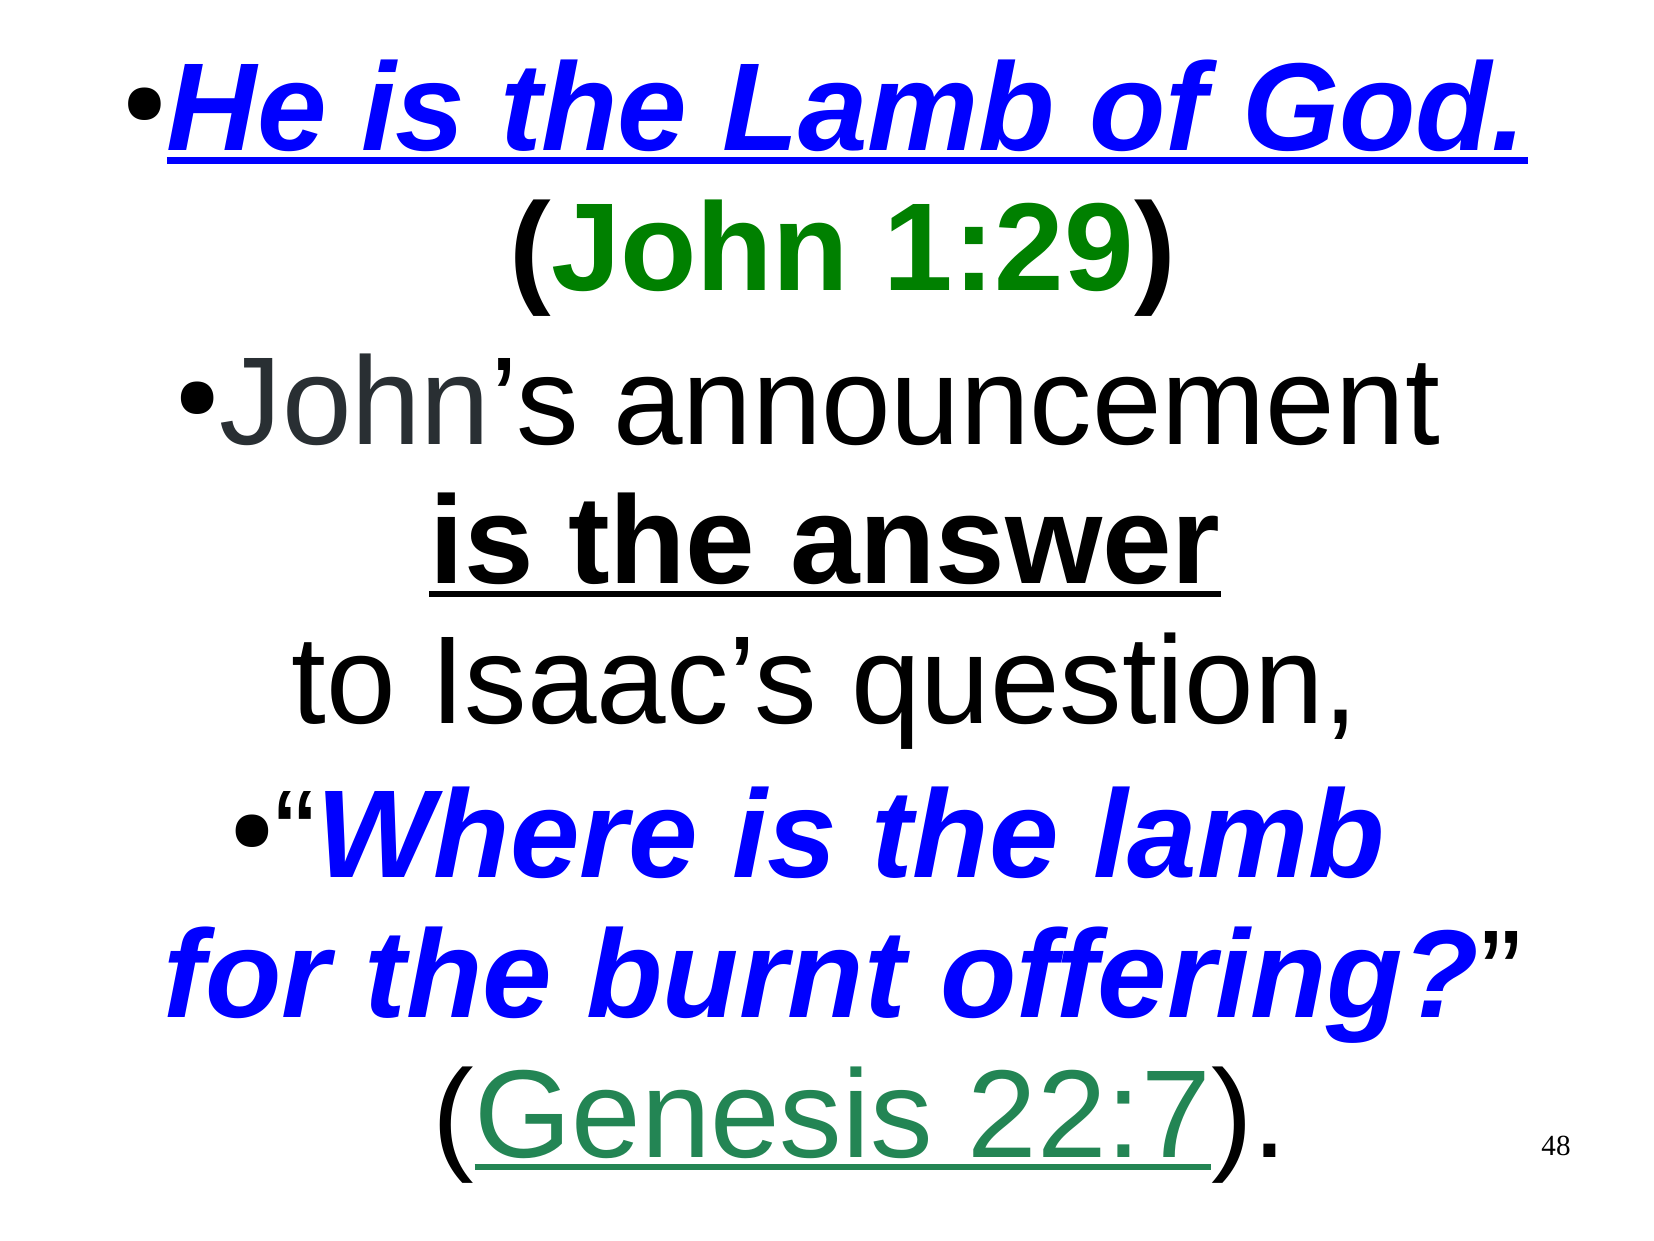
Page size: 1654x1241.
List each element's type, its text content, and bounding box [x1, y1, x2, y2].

list He is the Lamb of God. (John 1:29) John’s announcement is the answer to Isaac’s question, “Where is the lamb for the burnt offering?” (Genesis 22:7). [37, 37, 1613, 1238]
